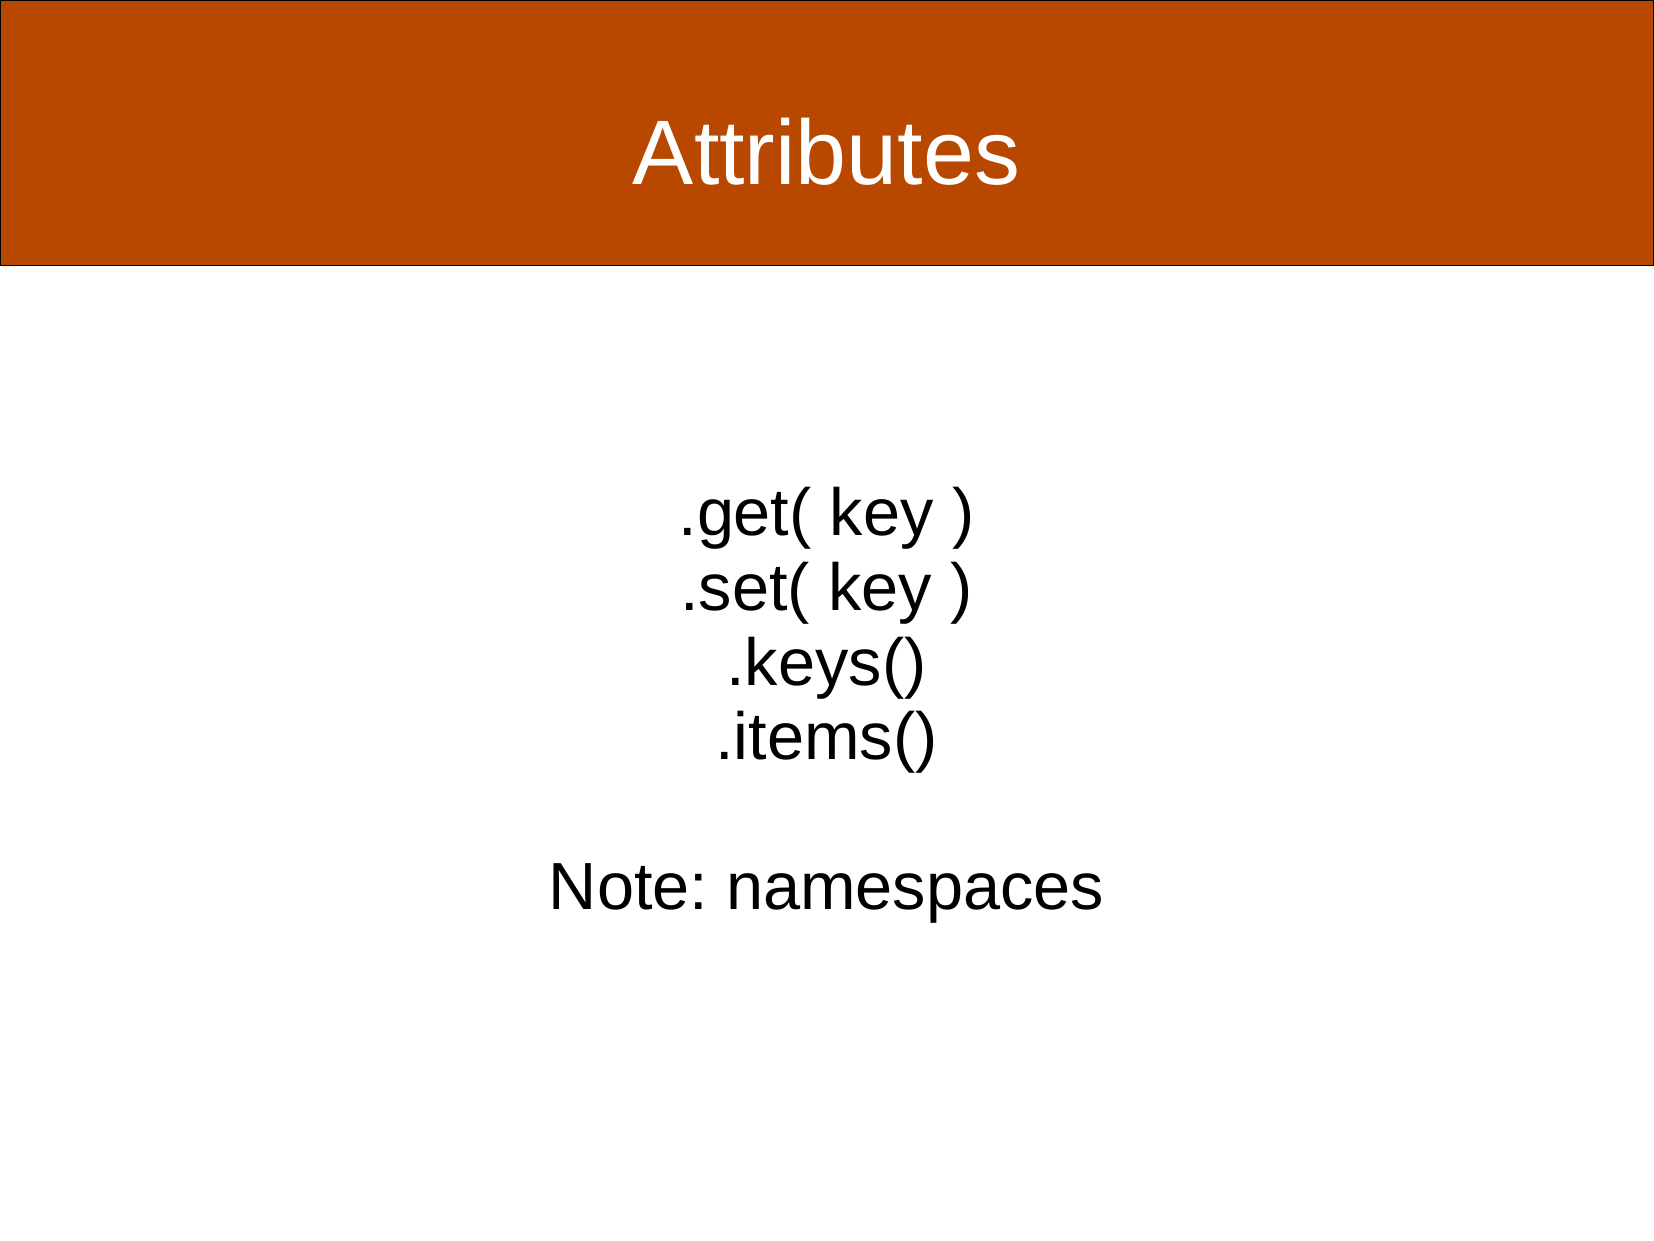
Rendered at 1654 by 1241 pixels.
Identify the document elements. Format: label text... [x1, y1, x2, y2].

subtitle .get( key ) .set( key ) .keys() .items() Note: namespaces [82, 297, 1571, 1102]
title Attributes [82, 56, 1571, 250]
